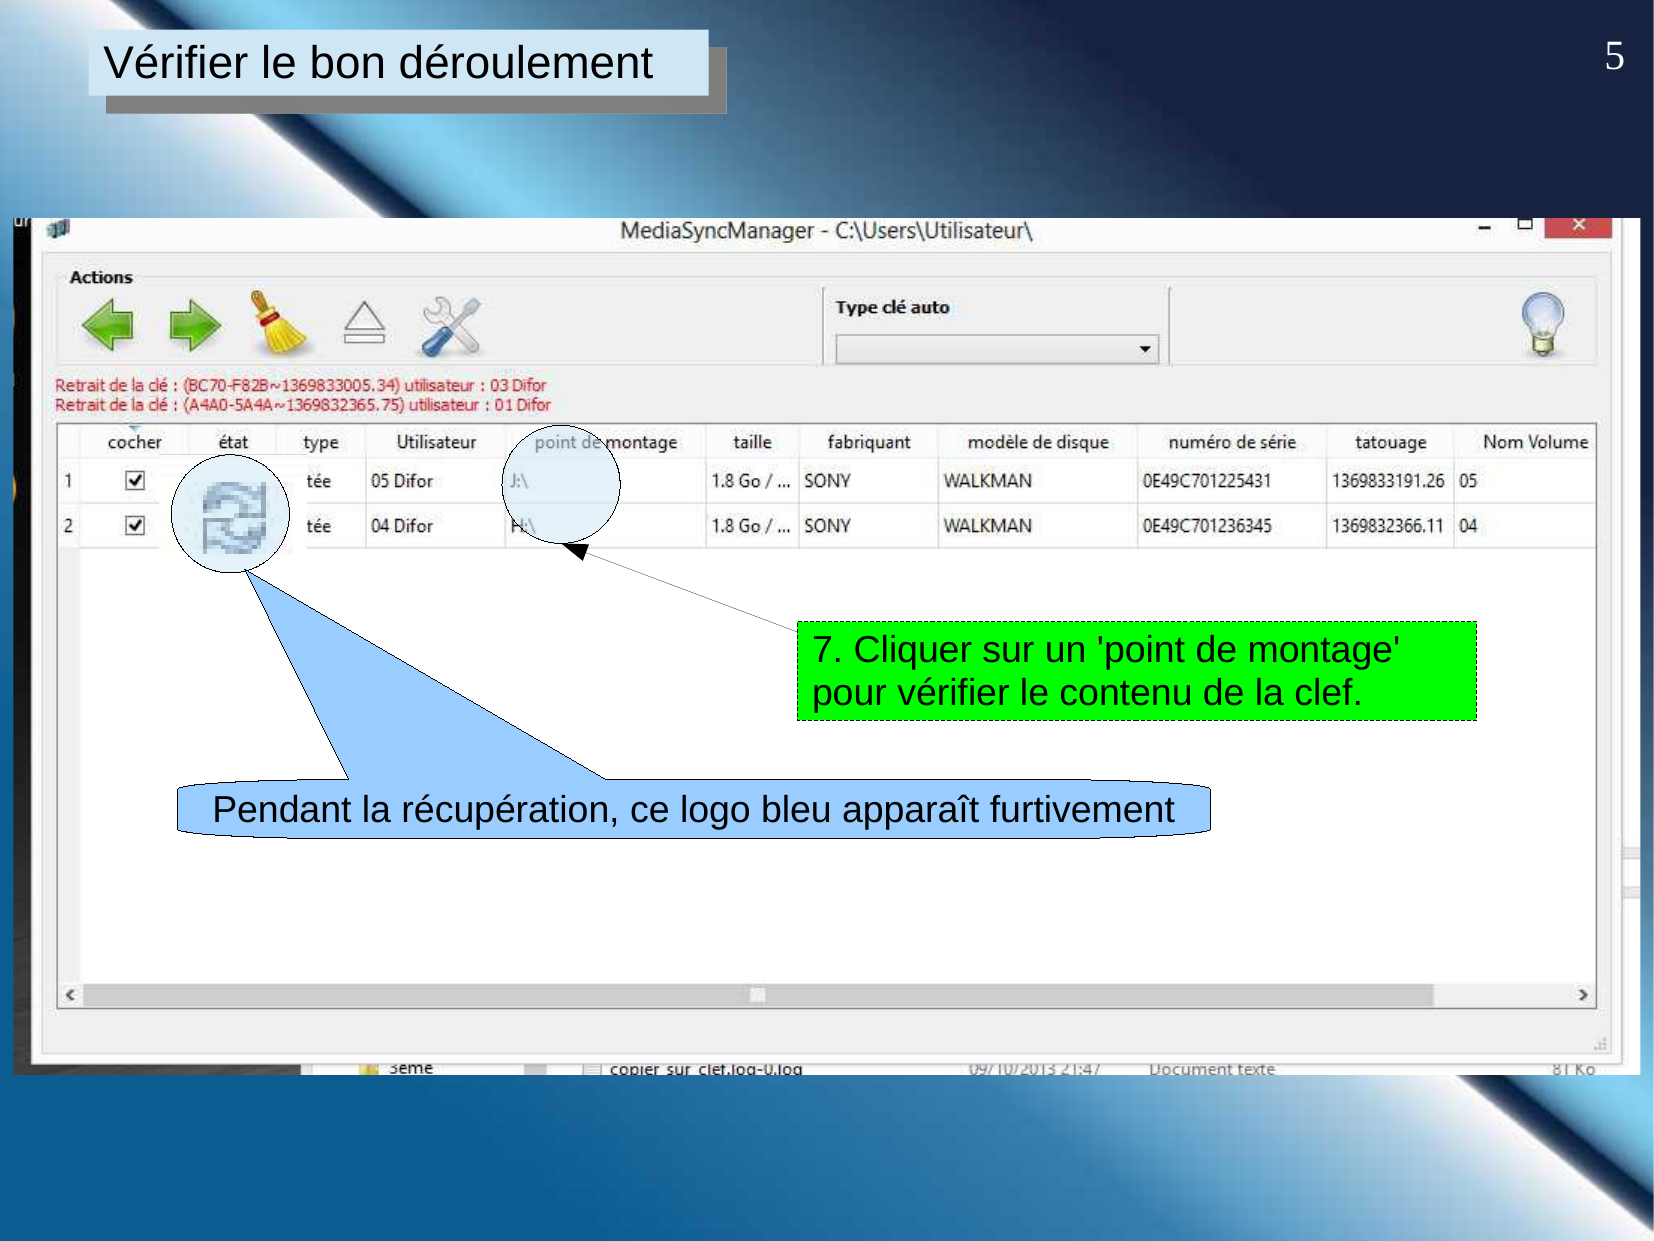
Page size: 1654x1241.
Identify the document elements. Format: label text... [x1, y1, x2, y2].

text_box Pendant la récupération, ce logo bleu apparaît furtivement [177, 569, 1211, 839]
text_box [501, 425, 621, 544]
picture [0, 0, 1654, 1241]
text_box [171, 454, 290, 573]
text_box Vérifier le bon déroulement [88, 29, 709, 96]
text_box 7. Cliquer sur un 'point de montage' pour vérifier le contenu de la clef. [797, 621, 1477, 721]
